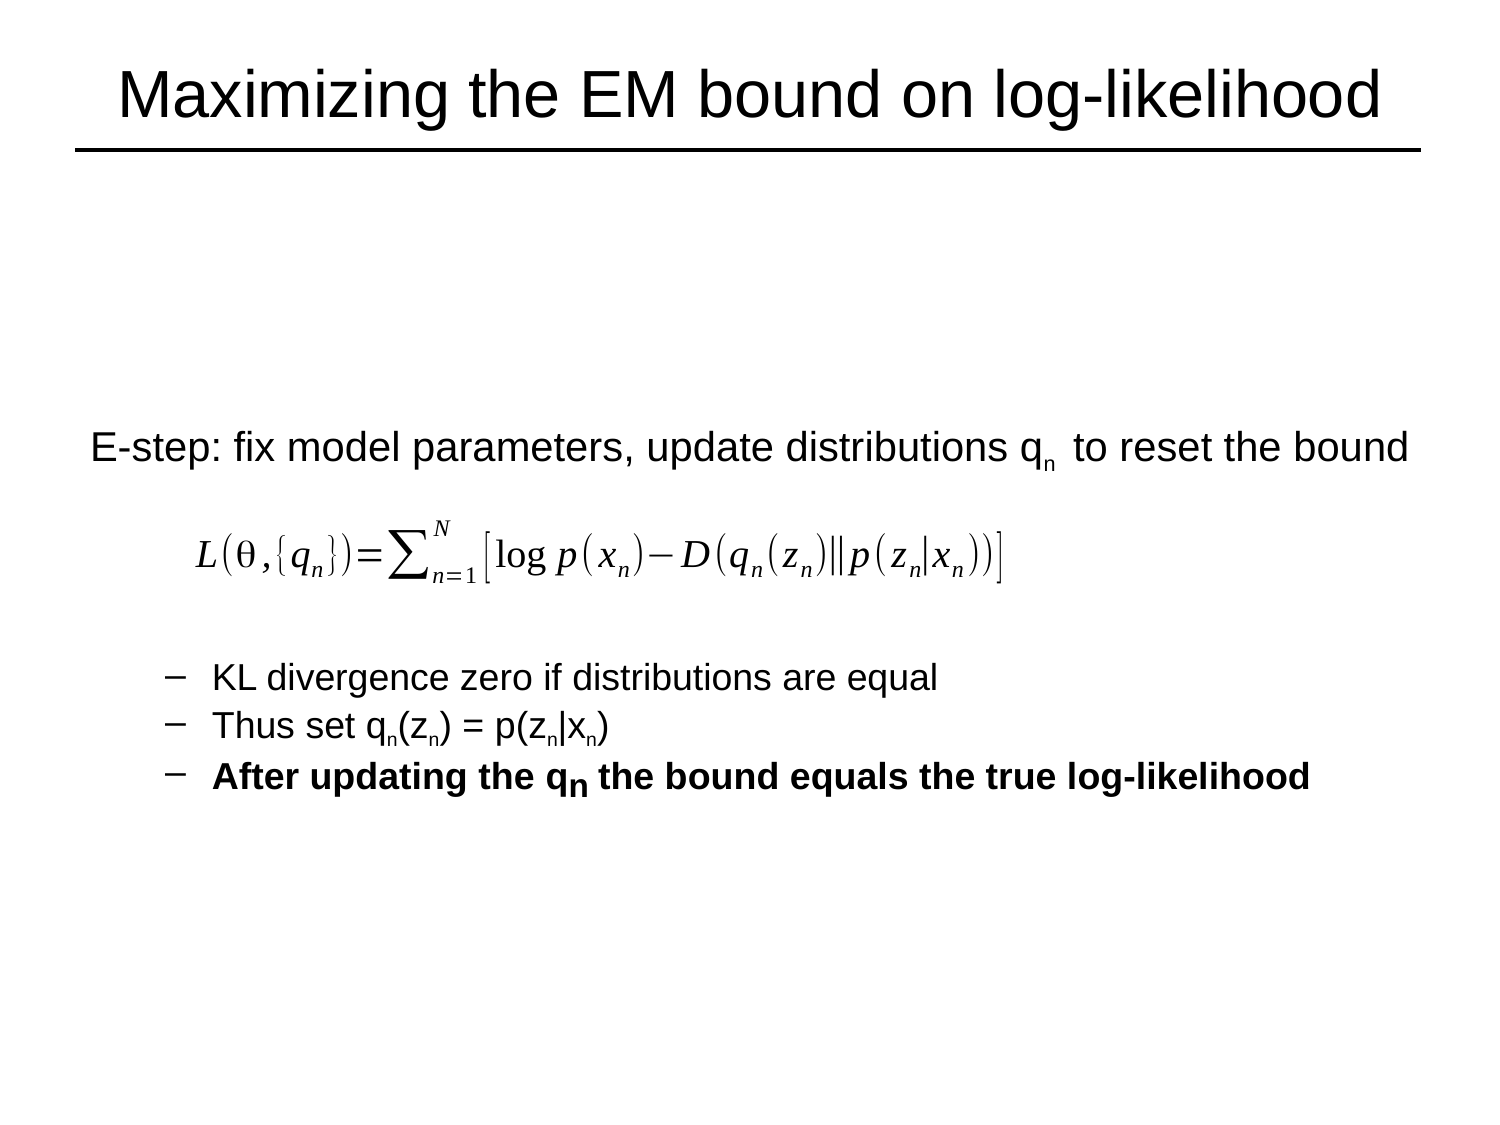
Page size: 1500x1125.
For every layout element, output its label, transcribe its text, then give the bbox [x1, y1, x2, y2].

list E-step: fix model parameters, update distributions qn to reset the bound KL divergence zero if distributions are equal Thus set qn(zn) = p(zn|xn) After updating the qn the bound equals the true log-likelihood [75, 162, 1447, 1125]
title Maximizing the EM bound on log-likelihood [75, 43, 1426, 139]
chart [187, 514, 1008, 590]
